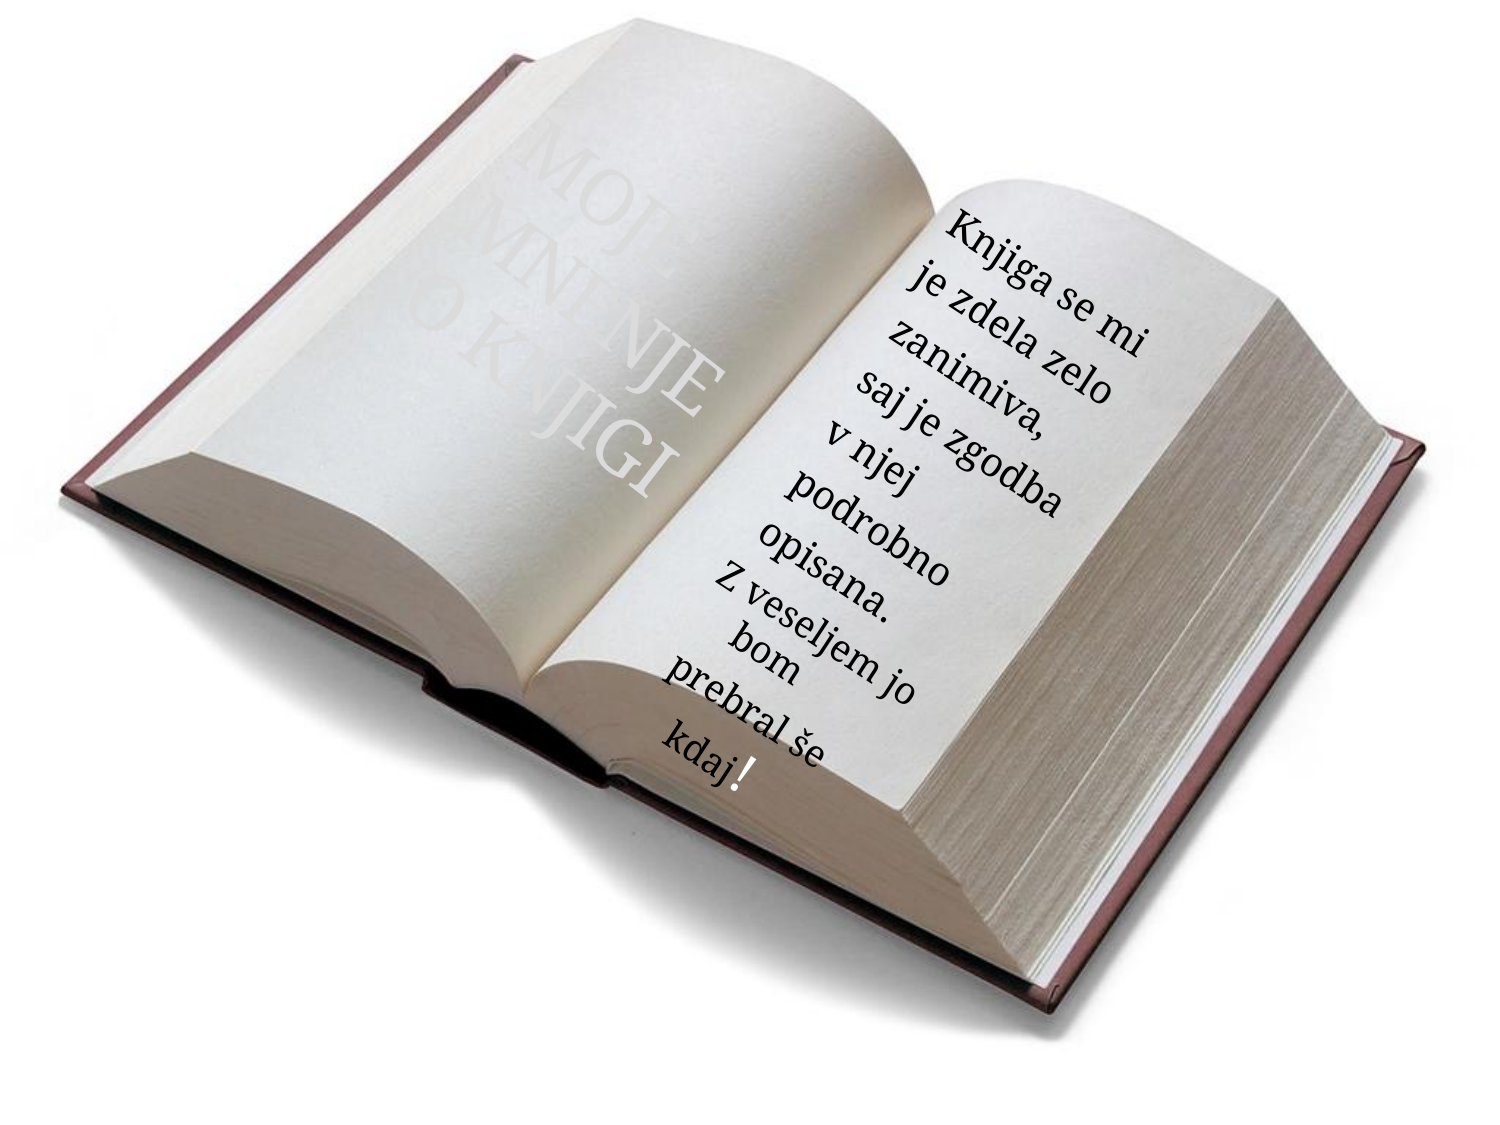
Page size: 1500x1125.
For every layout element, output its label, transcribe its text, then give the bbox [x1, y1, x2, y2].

list Knjiga se mi je zdela zelo zanimiva, saj je zgodba v njej podrobno opisana. Z veseljem jo bom prebral še kdaj! [631, 184, 1228, 858]
picture [0, 0, 1500, 1125]
title MOJE MNENJE O KNJIGI [371, 80, 867, 559]
